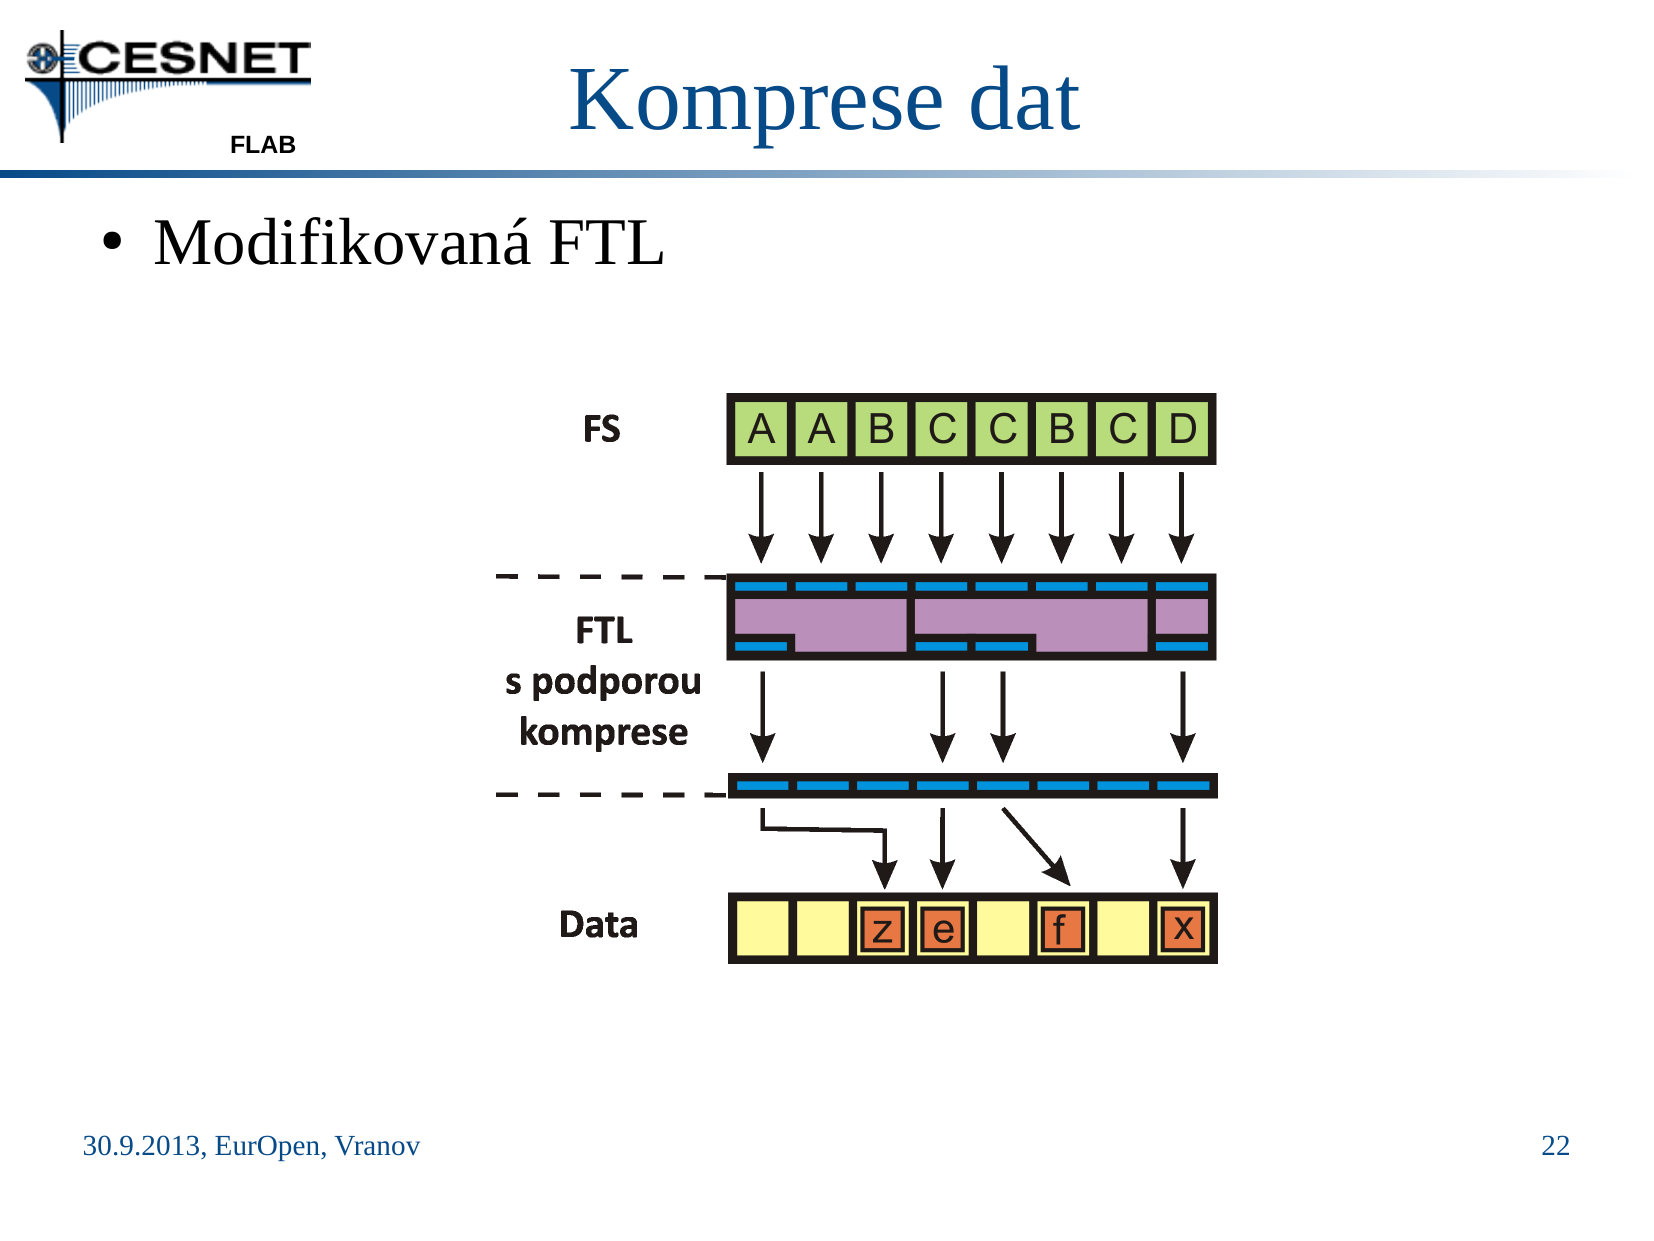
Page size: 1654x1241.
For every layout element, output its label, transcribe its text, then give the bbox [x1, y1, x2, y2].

picture [25, 30, 311, 143]
picture [496, 393, 1218, 964]
list Modifikovaná FTL [82, 205, 1571, 925]
title Komprese dat [79, 47, 1571, 150]
